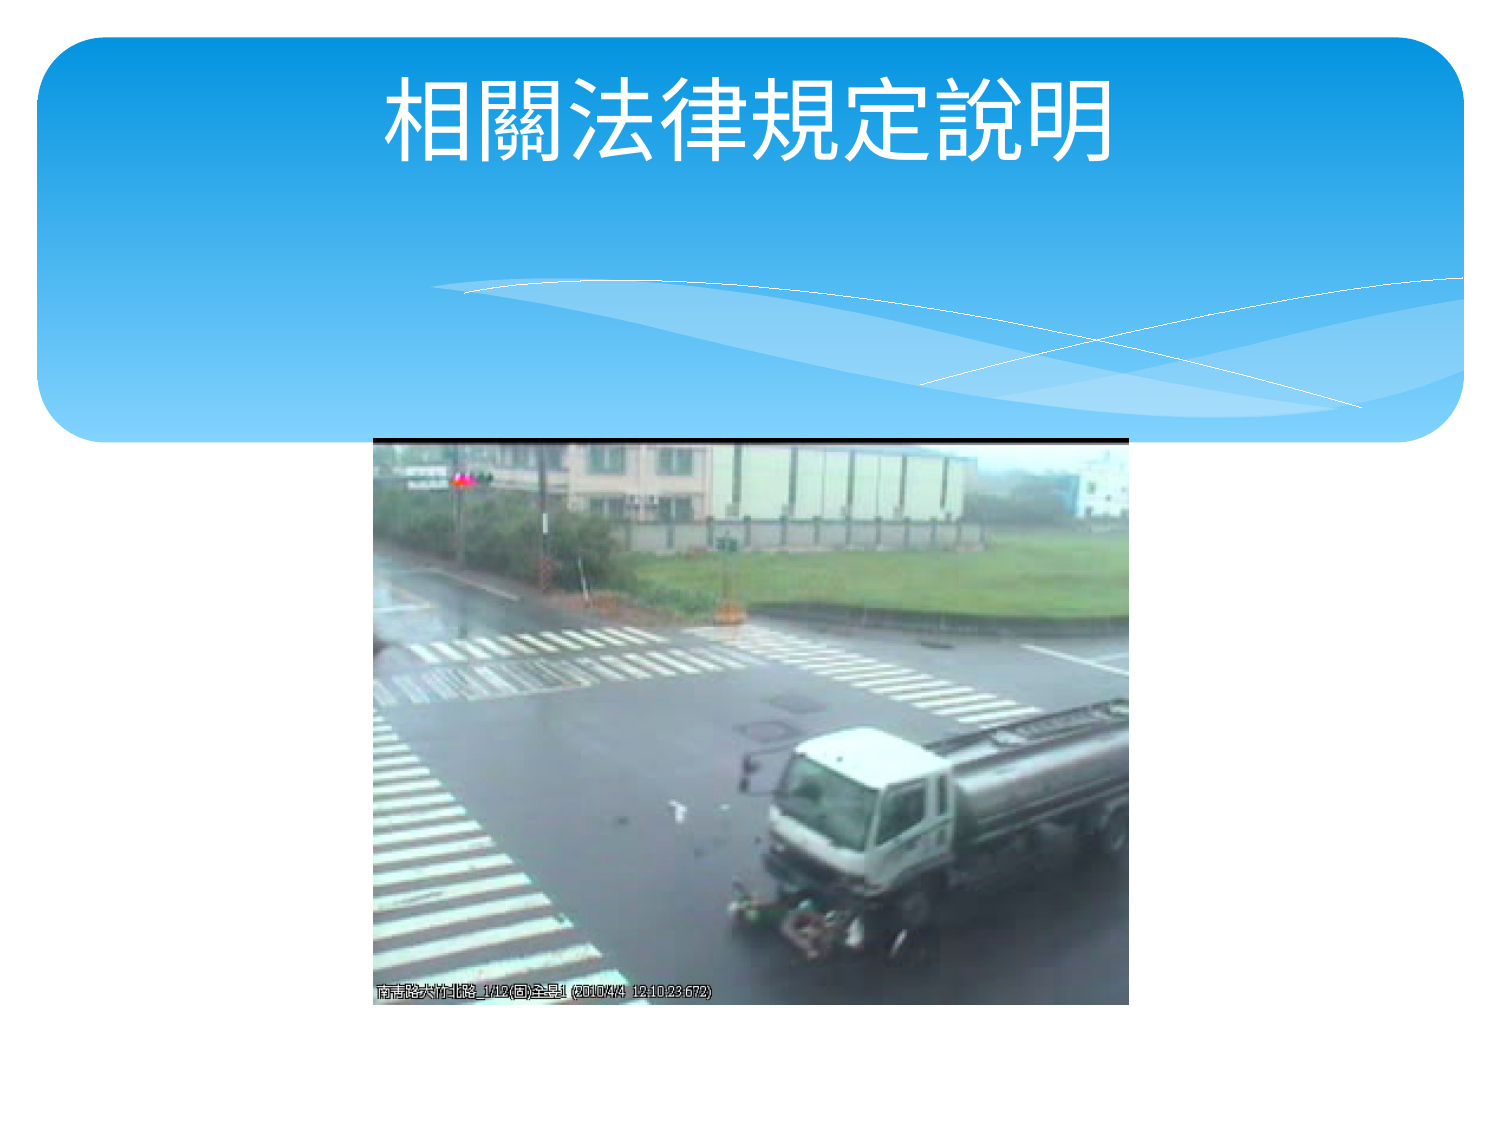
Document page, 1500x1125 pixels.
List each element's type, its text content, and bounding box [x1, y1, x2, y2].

picture [373, 438, 1129, 1005]
title 相關法律規定說明 [75, 55, 1425, 261]
